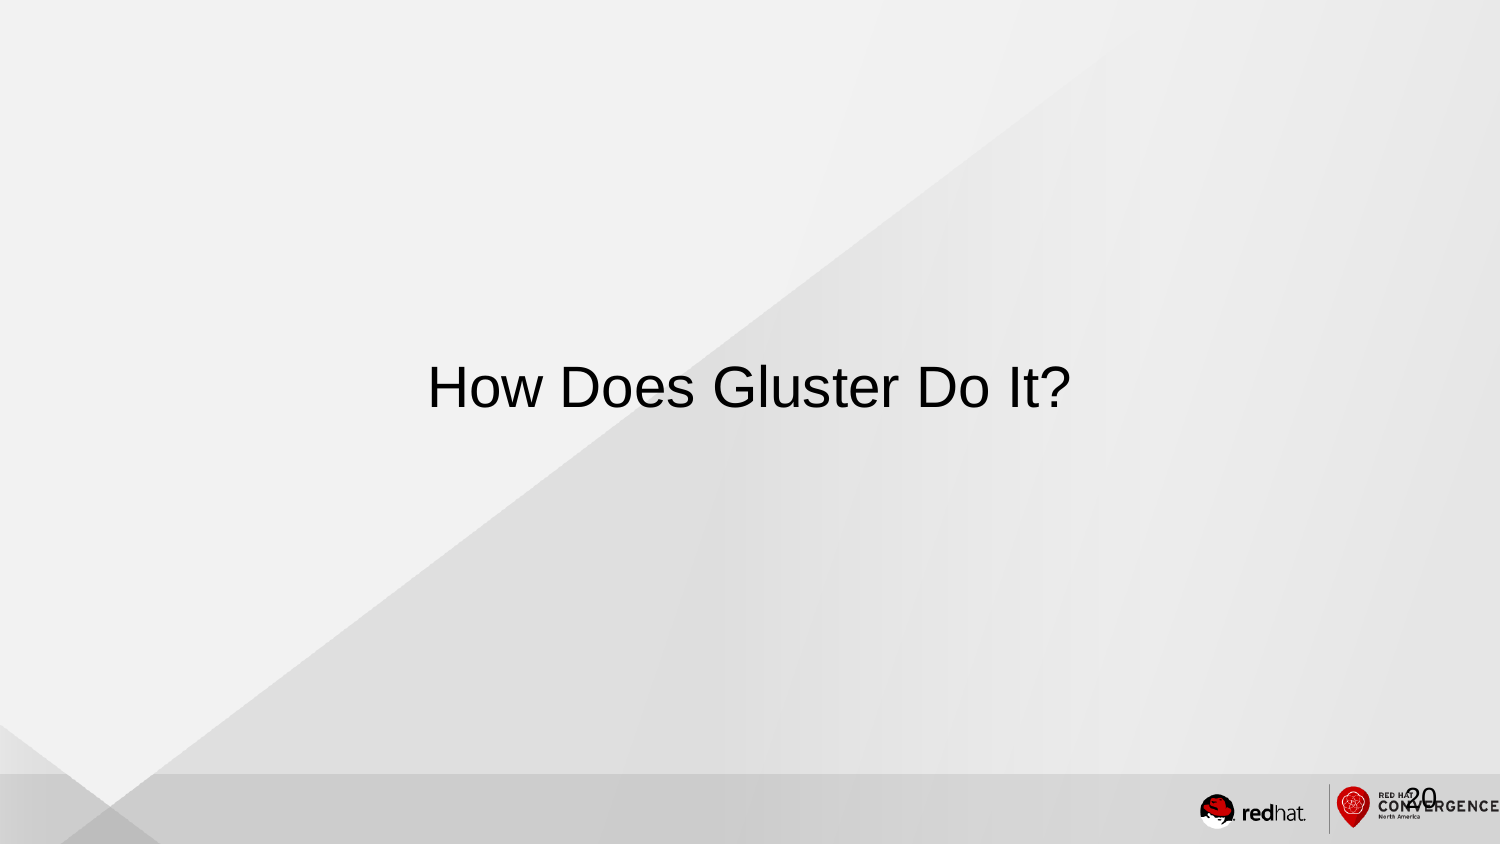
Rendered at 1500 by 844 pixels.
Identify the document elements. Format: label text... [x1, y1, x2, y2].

title How Does Gluster Do It? [112, 309, 1388, 465]
picture [0, 0, 1500, 844]
